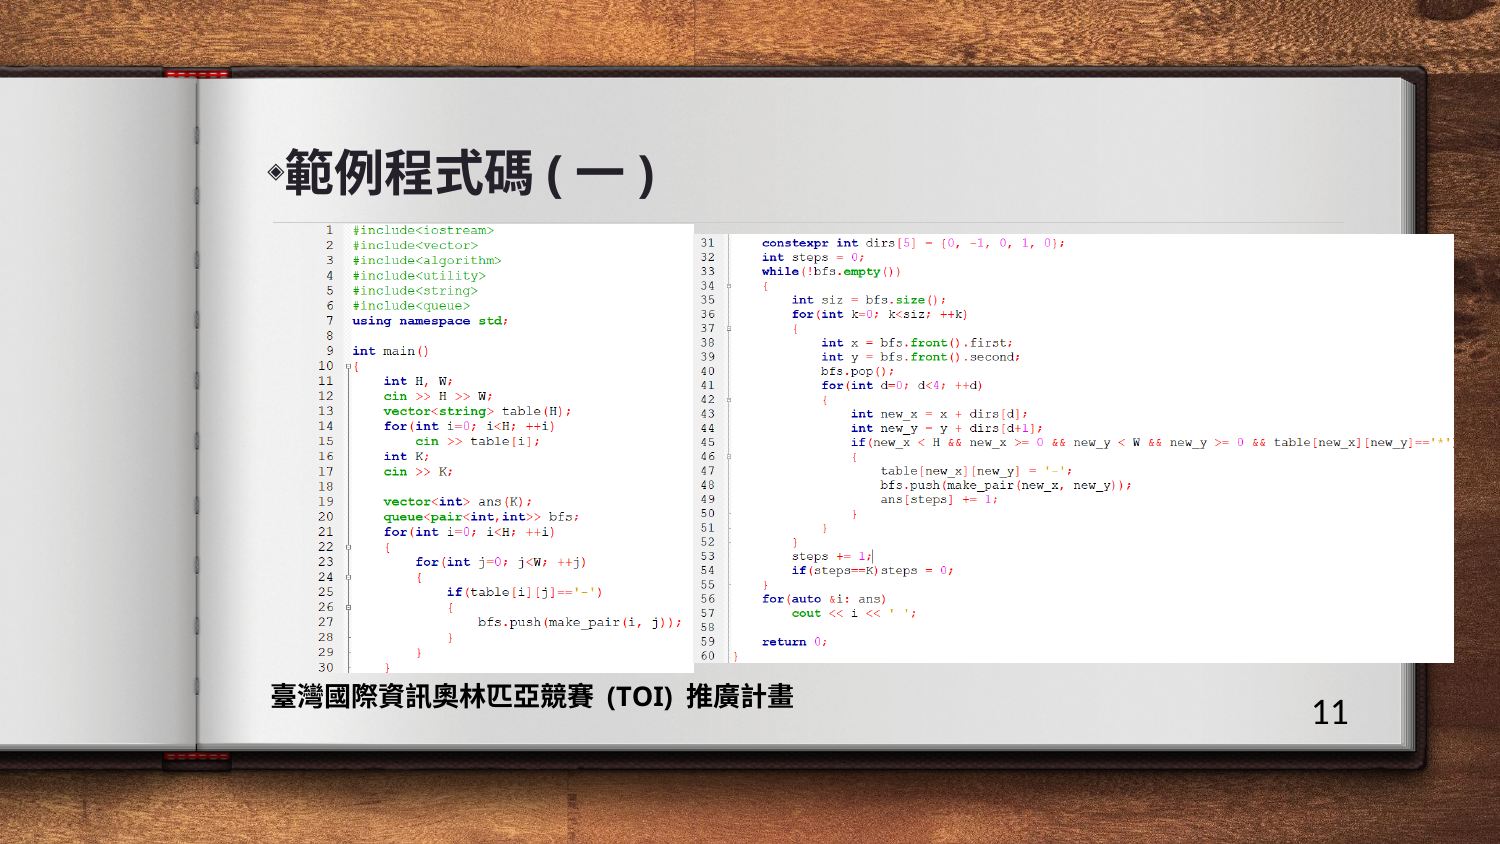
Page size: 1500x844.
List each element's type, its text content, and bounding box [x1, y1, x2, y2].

list 範例程式碼(一) [252, 126, 1194, 226]
text_box [1295, 672, 1386, 737]
picture [315, 224, 1454, 673]
